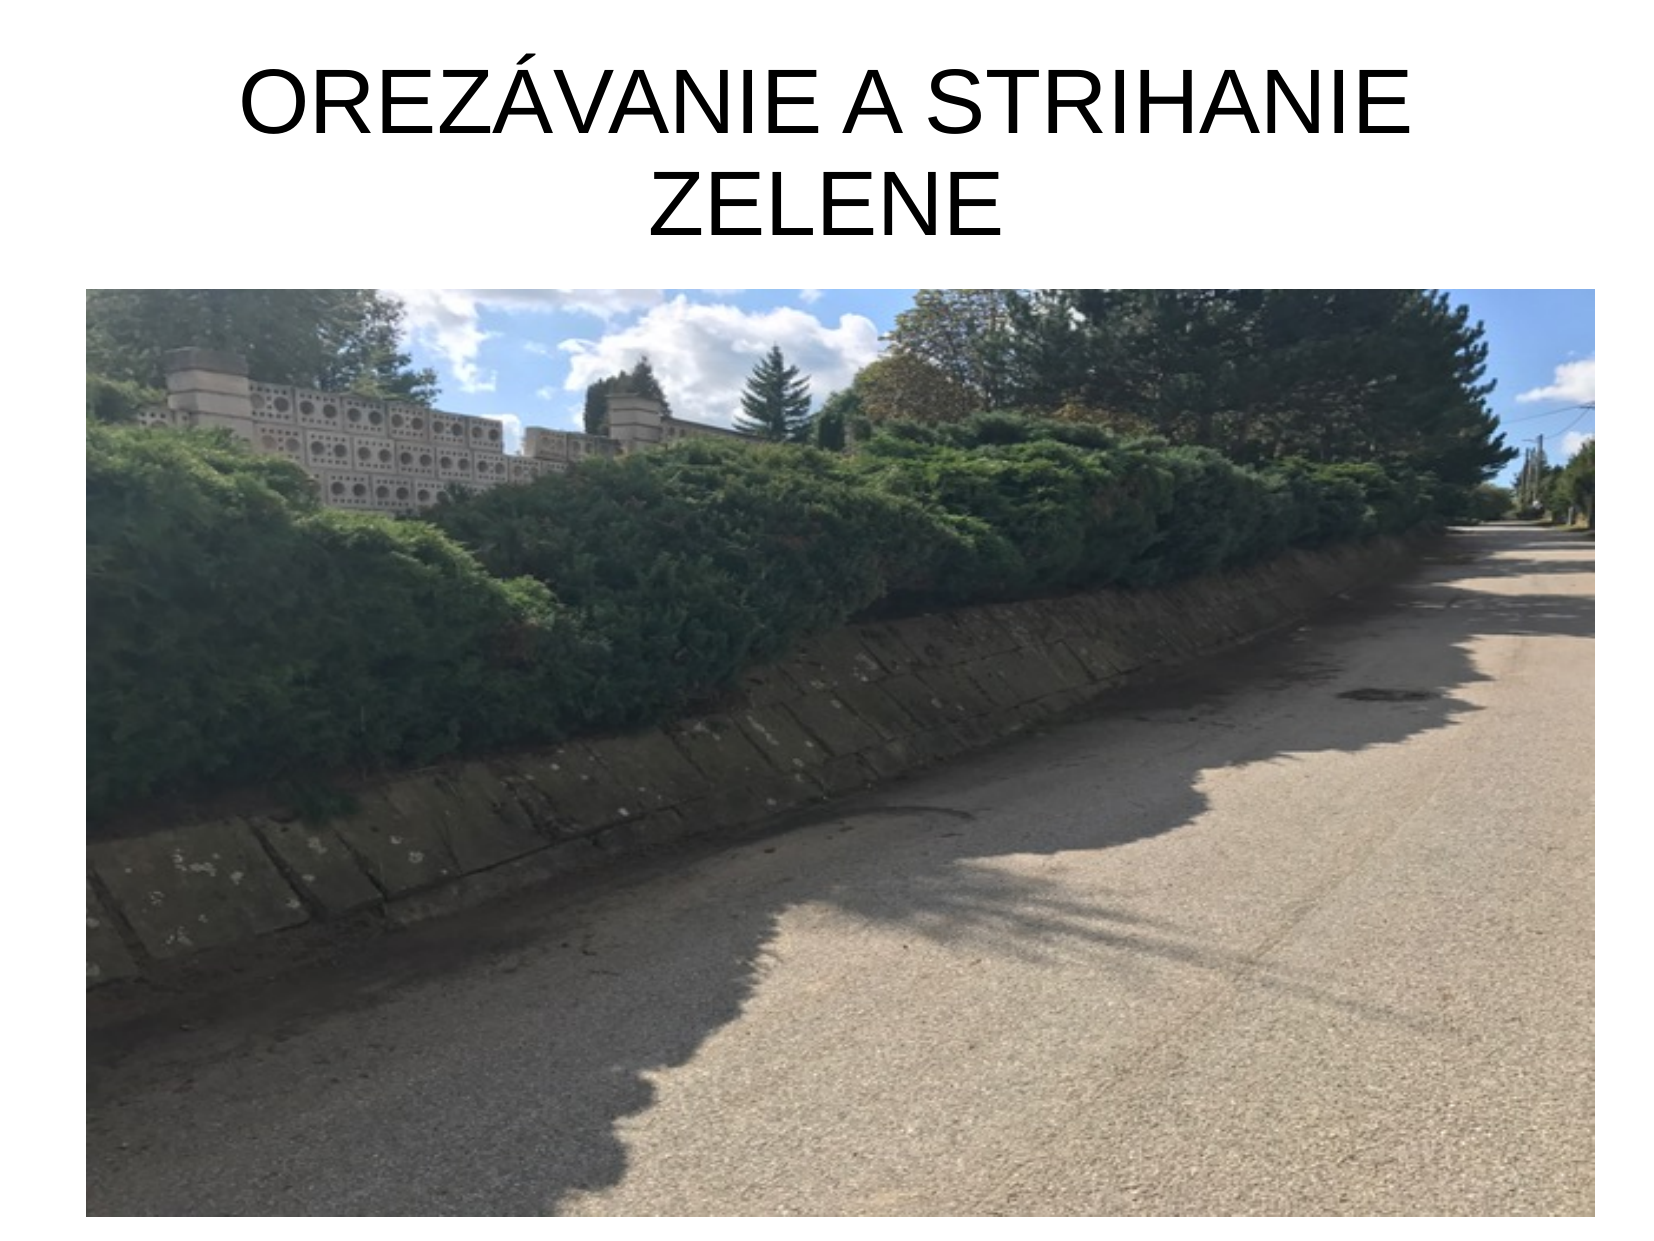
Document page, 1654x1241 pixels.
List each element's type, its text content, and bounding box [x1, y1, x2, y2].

picture [86, 289, 1595, 1217]
title OREZÁVANIE A STRIHANIE ZELENE [82, 49, 1571, 257]
